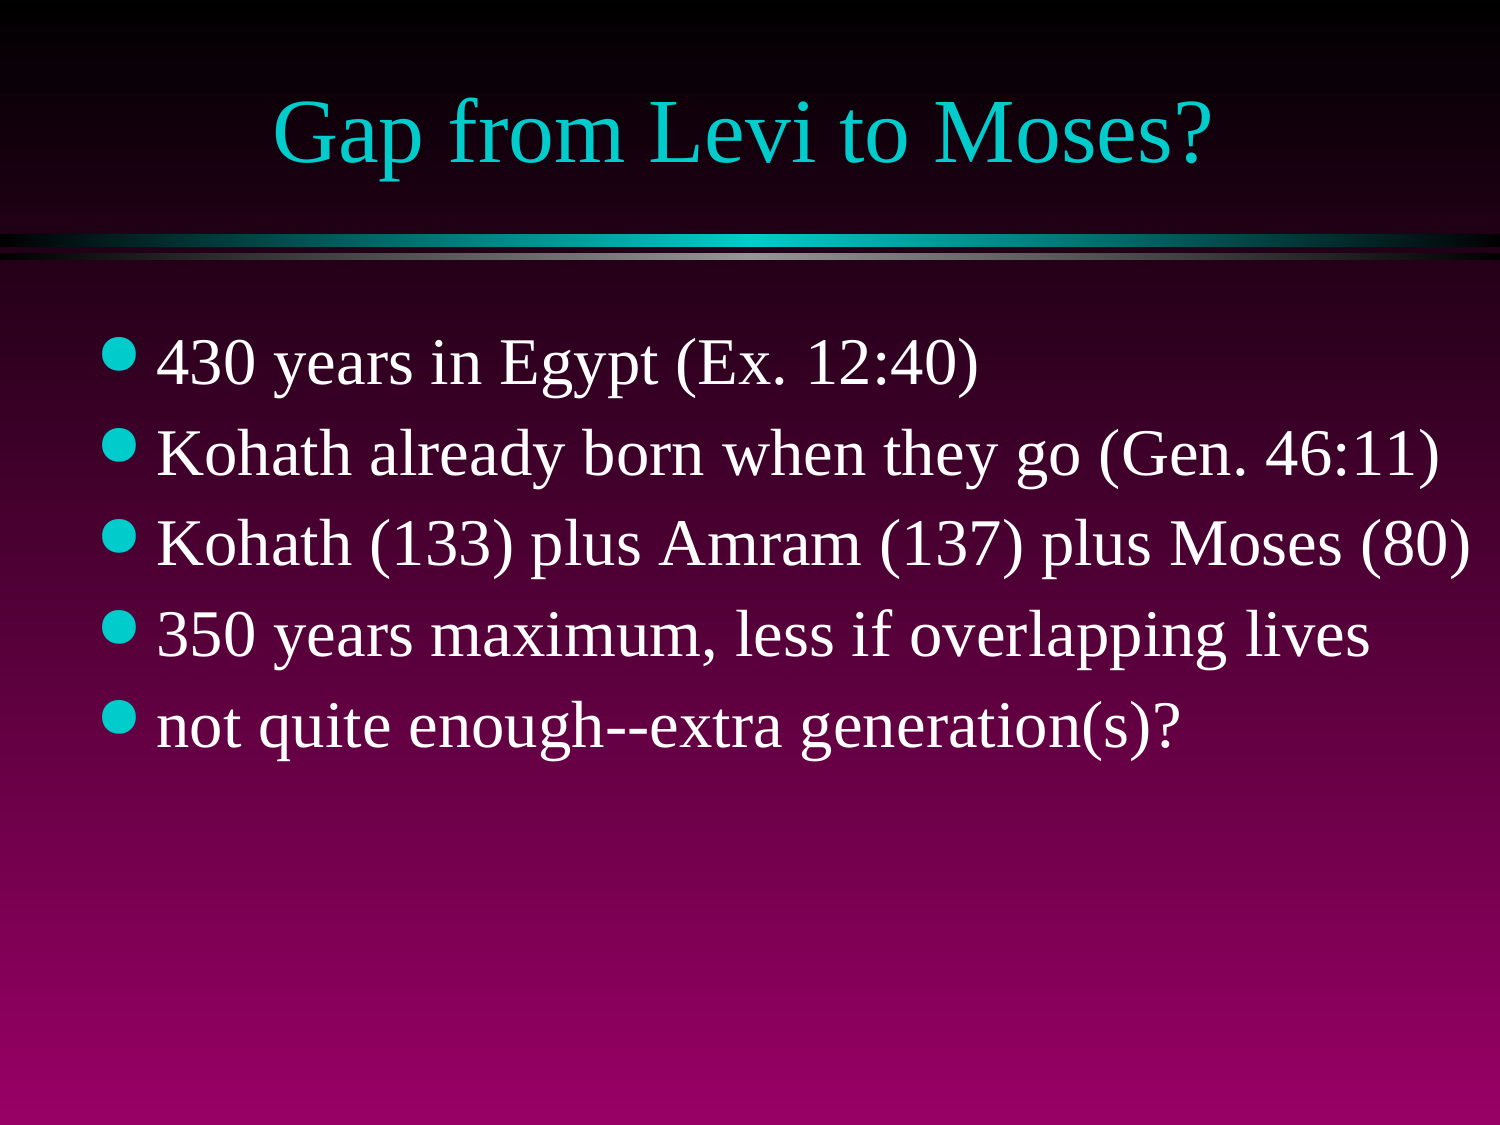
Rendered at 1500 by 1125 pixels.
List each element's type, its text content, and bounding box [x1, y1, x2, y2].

title Gap from Levi to Moses? [99, 37, 1388, 225]
list 430 years in Egypt (Ex. 12:40) Kohath already born when they go (Gen. 46:11) Kohath (133) plus Amram (137) plus Moses (80) 350 years maximum, less if overlapping lives not quite enough--extra generation(s)? [99, 324, 1500, 1068]
